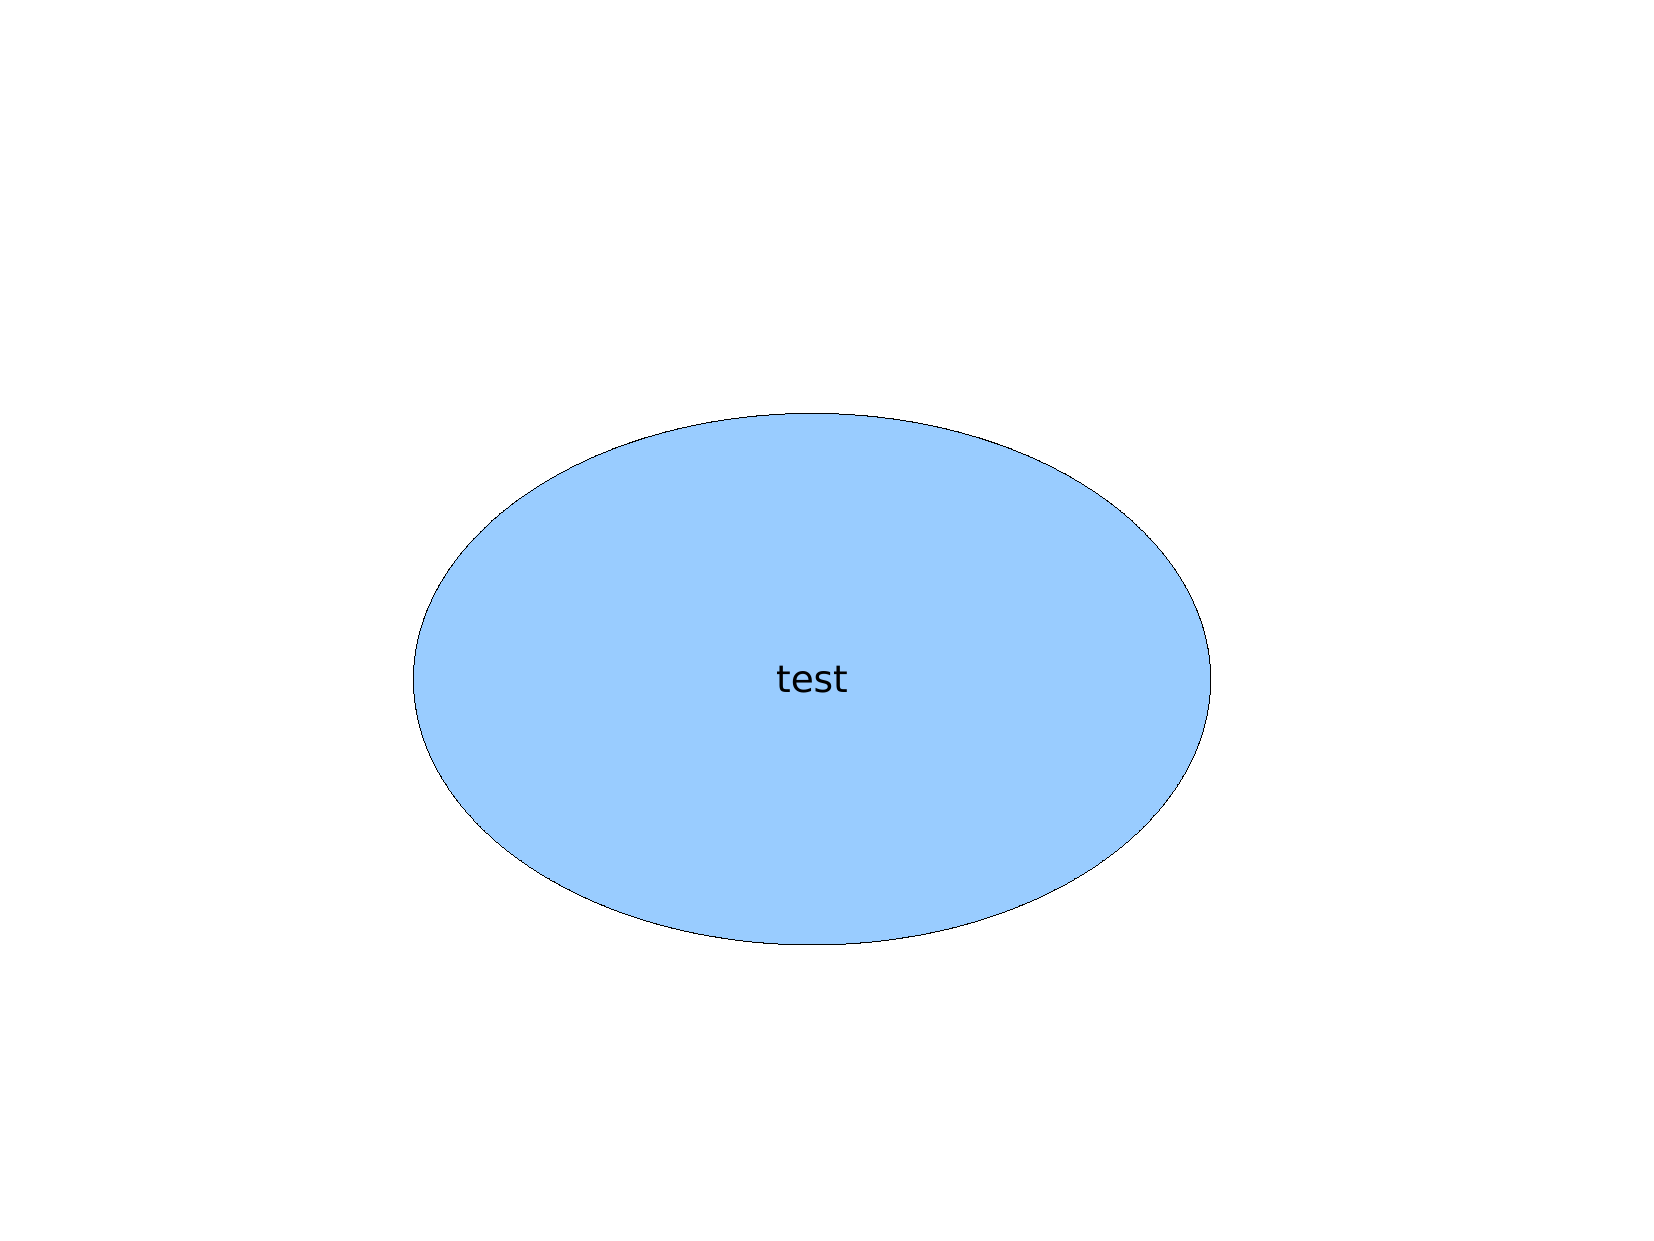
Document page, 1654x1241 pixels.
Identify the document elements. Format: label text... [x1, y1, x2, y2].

text_box test [413, 413, 1211, 945]
